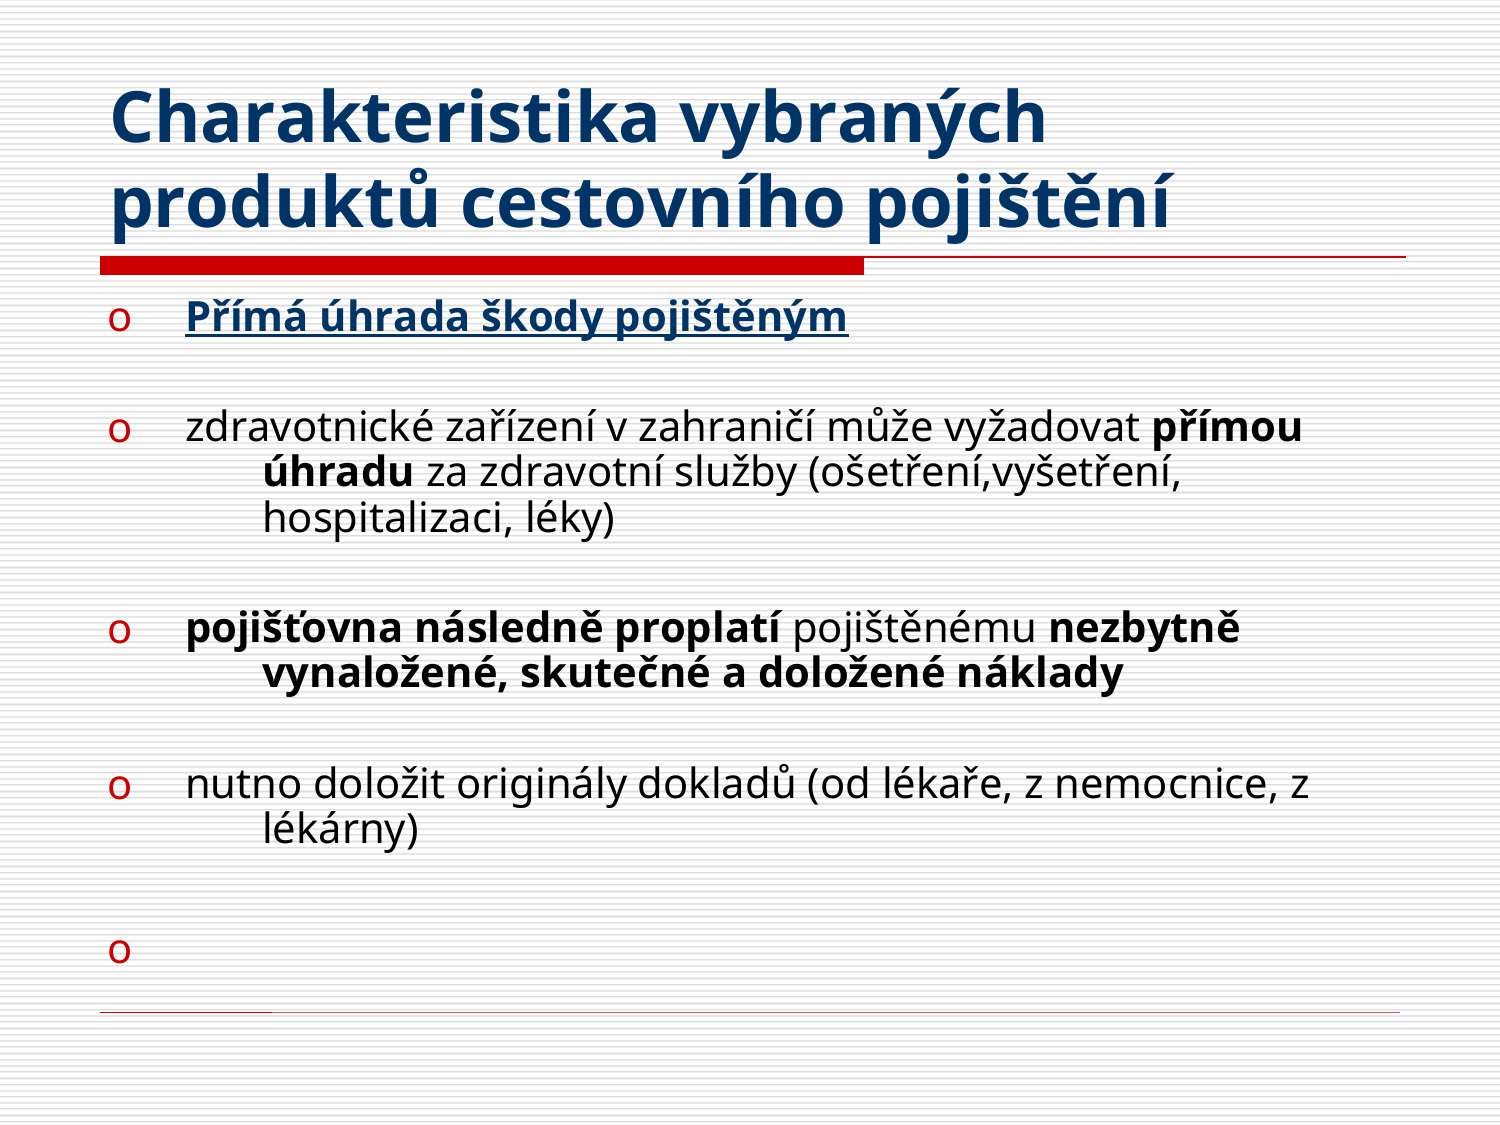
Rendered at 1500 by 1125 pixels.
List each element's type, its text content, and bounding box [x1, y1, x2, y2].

list Přímá úhrada škody pojištěným zdravotnické zařízení v zahraničí může vyžadovat přímou úhradu za zdravotní služby (ošetření,vyšetření, hospitalizaci, léky) pojišťovna následně proplatí pojištěnému nezbytně vynaložené, skutečné a doložené náklady nutno doložit originály dokladů (od lékaře, z nemocnice, z lékárny) [92, 287, 1406, 988]
title Charakteristika vybraných produktů cestovního pojištění [94, 50, 1407, 250]
